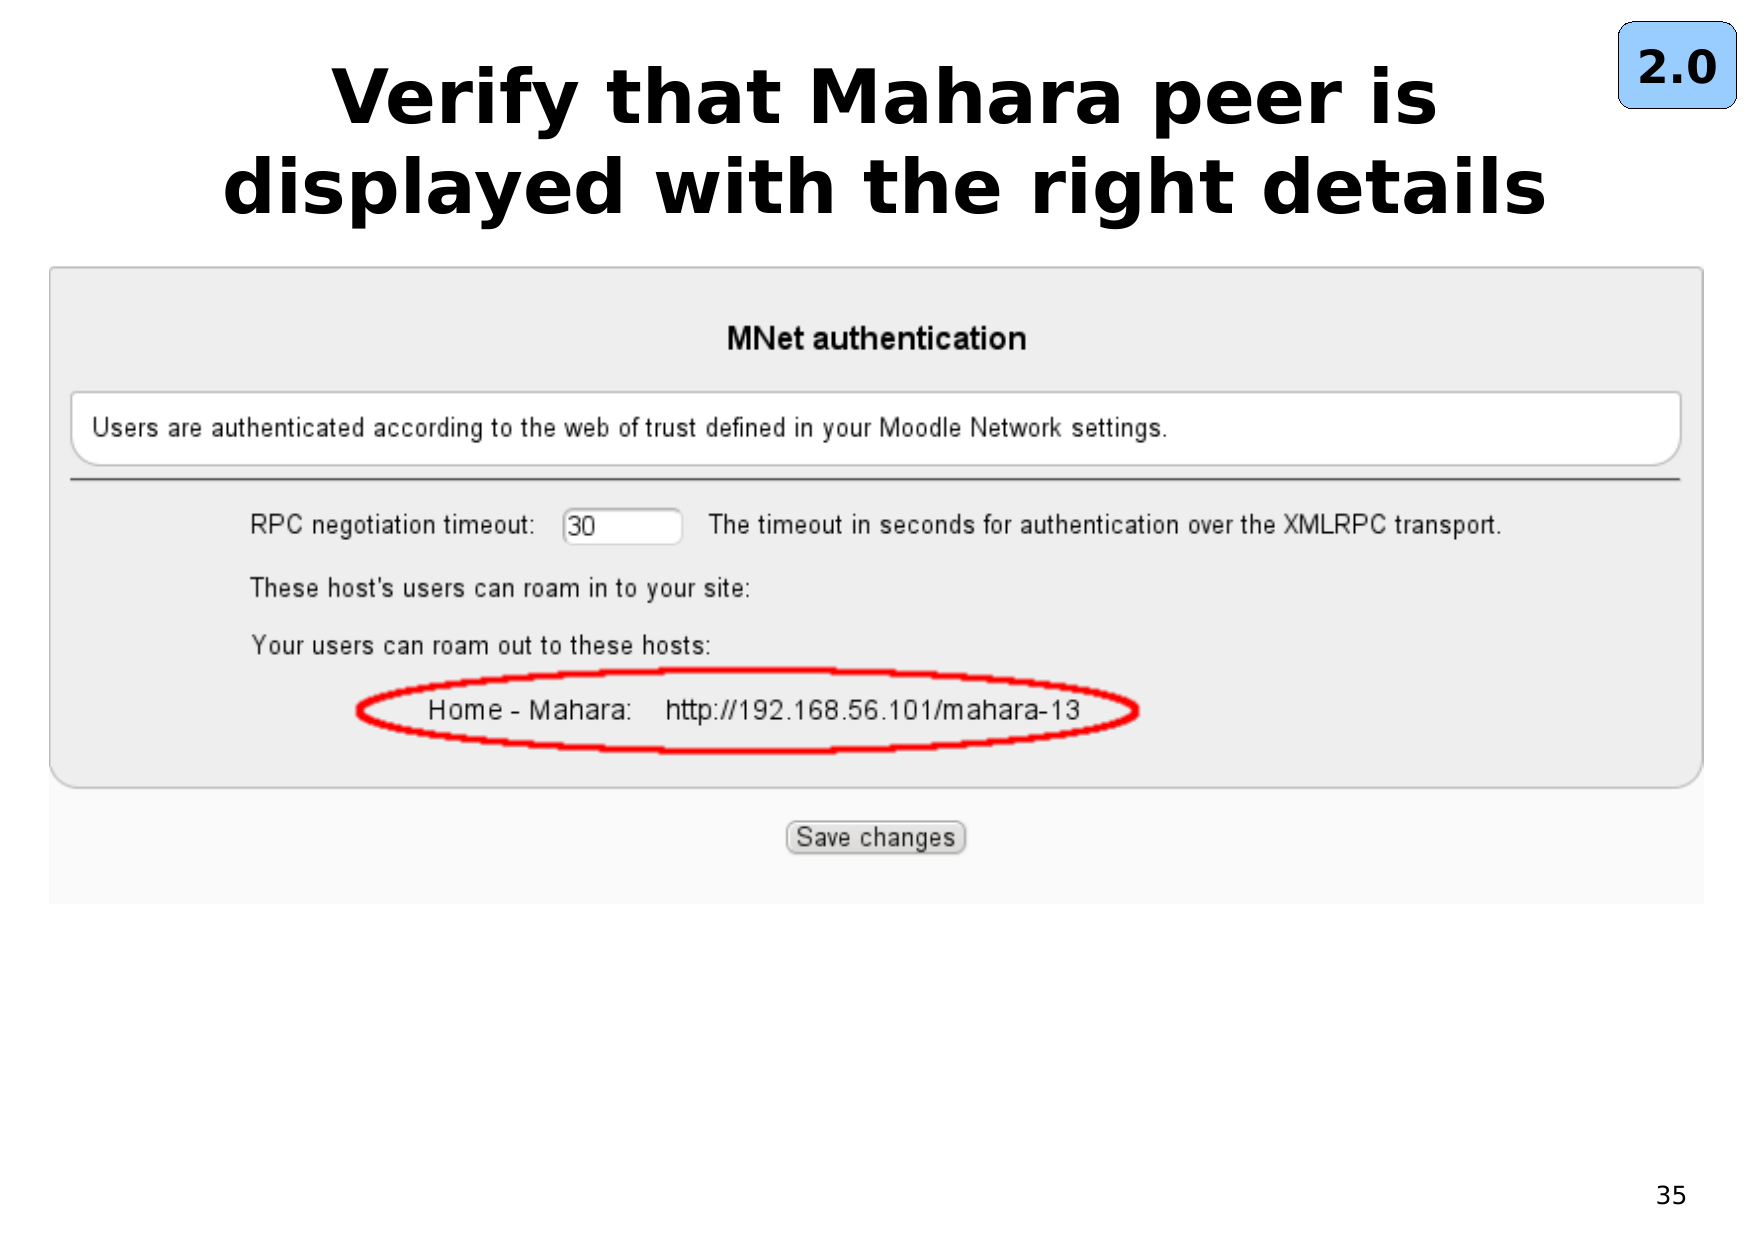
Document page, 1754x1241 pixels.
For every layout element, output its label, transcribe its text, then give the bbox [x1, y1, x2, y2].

title Verify that Mahara peer is displayed with the right details [59, 34, 1713, 242]
text_box 2.0 [1618, 21, 1737, 109]
picture [49, 265, 1704, 904]
